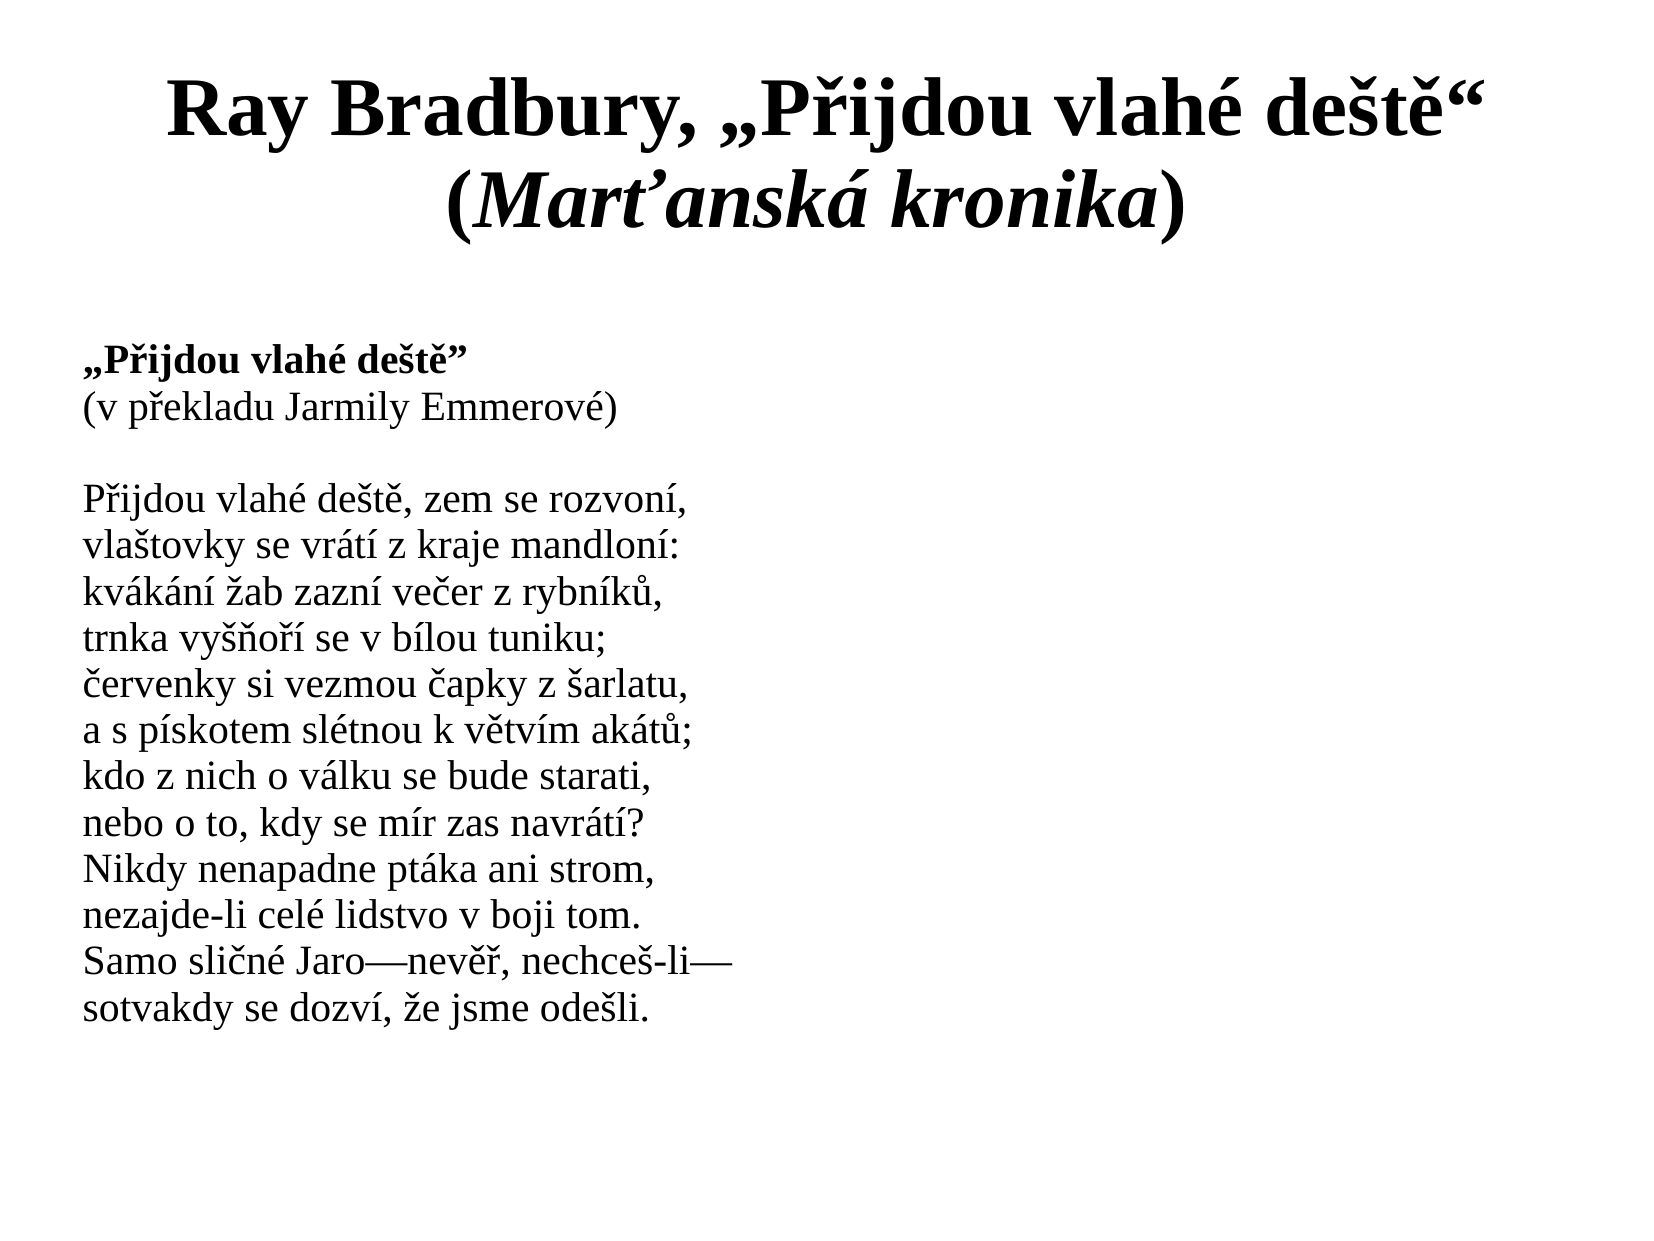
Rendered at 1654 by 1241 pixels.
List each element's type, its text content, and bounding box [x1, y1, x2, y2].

list „Přijdou vlahé deště” (v překladu Jarmily Emmerové) Přijdou vlahé deště, zem se rozvoní, vlaštovky se vrátí z kraje mandloní: kvákání žab zazní večer z rybníků, trnka vyšňoří se v bílou tuniku; červenky si vezmou čapky z šarlatu, a s pískotem slétnou k větvím akátů; kdo z nich o válku se bude starati, nebo o to, kdy se mír zas navrátí? Nikdy nenapadne ptáka ani strom, nezajde-li celé lidstvo v boji tom. Samo sličné Jaro—nevěř, nechceš-li— sotvakdy se dozví, že jsme odešli. [82, 290, 1571, 1186]
title Ray Bradbury, „Přijdou vlahé deště“ (Marťanská kronika) [82, 49, 1571, 257]
